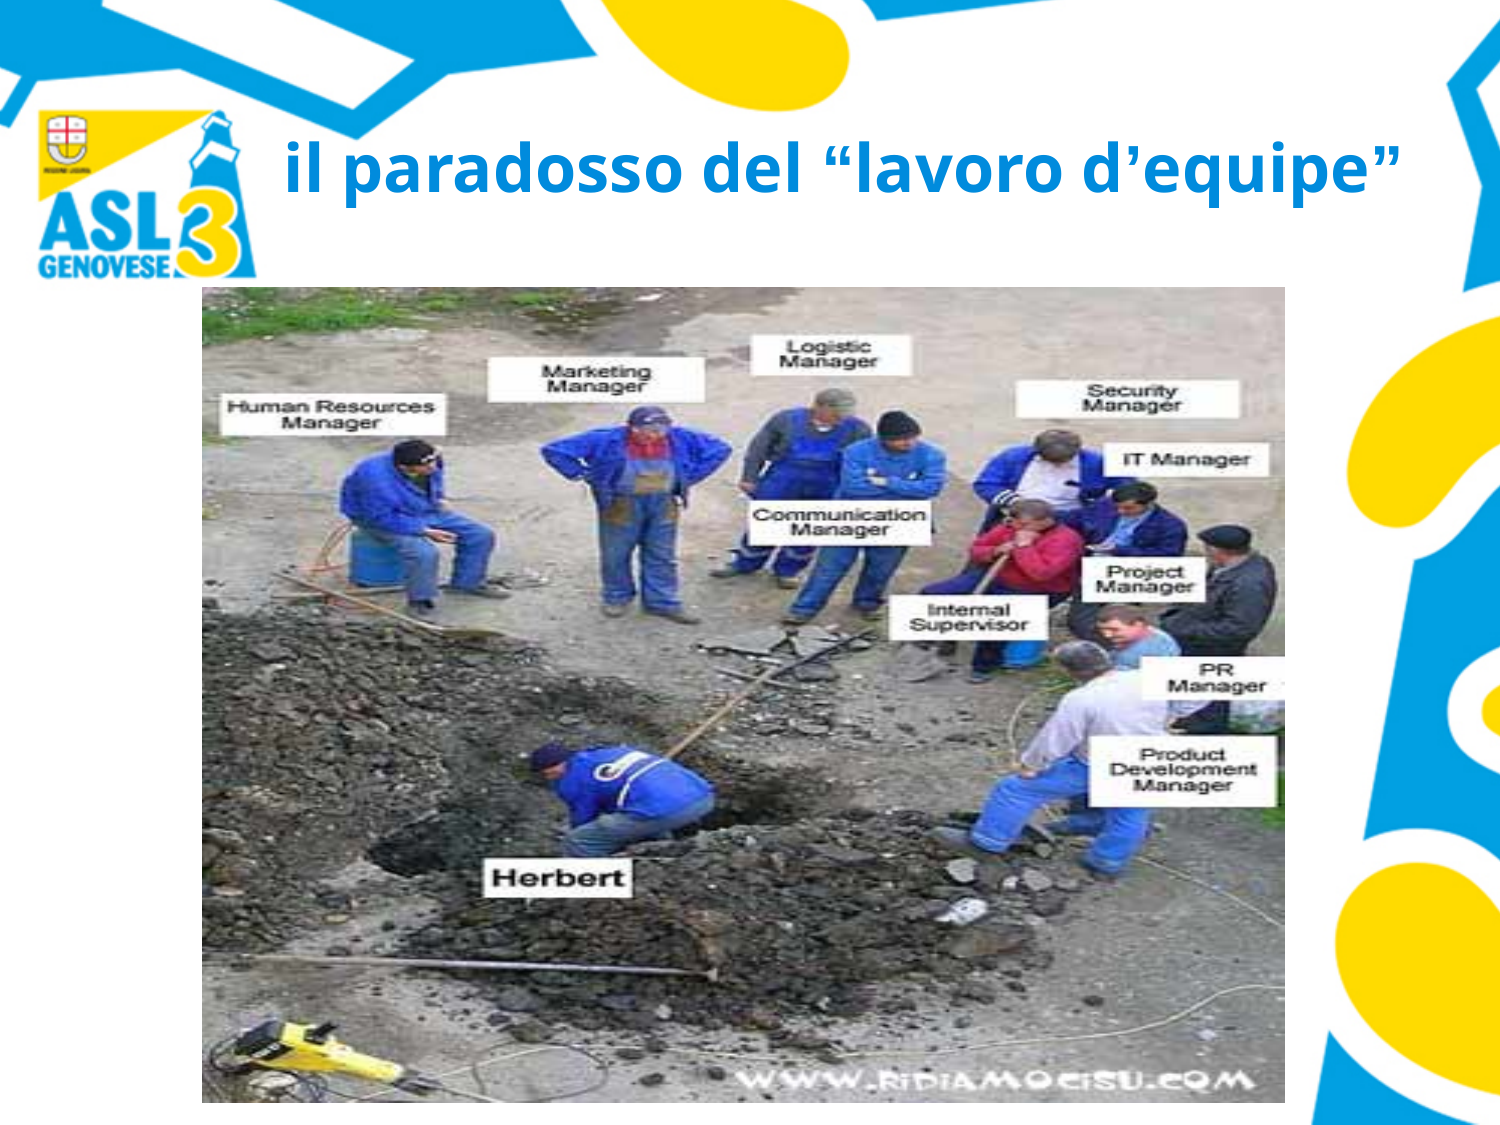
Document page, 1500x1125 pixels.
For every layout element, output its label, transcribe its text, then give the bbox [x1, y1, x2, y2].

title il paradosso del “lavoro d’equipe” [268, 107, 1500, 224]
picture [202, 287, 1285, 1103]
